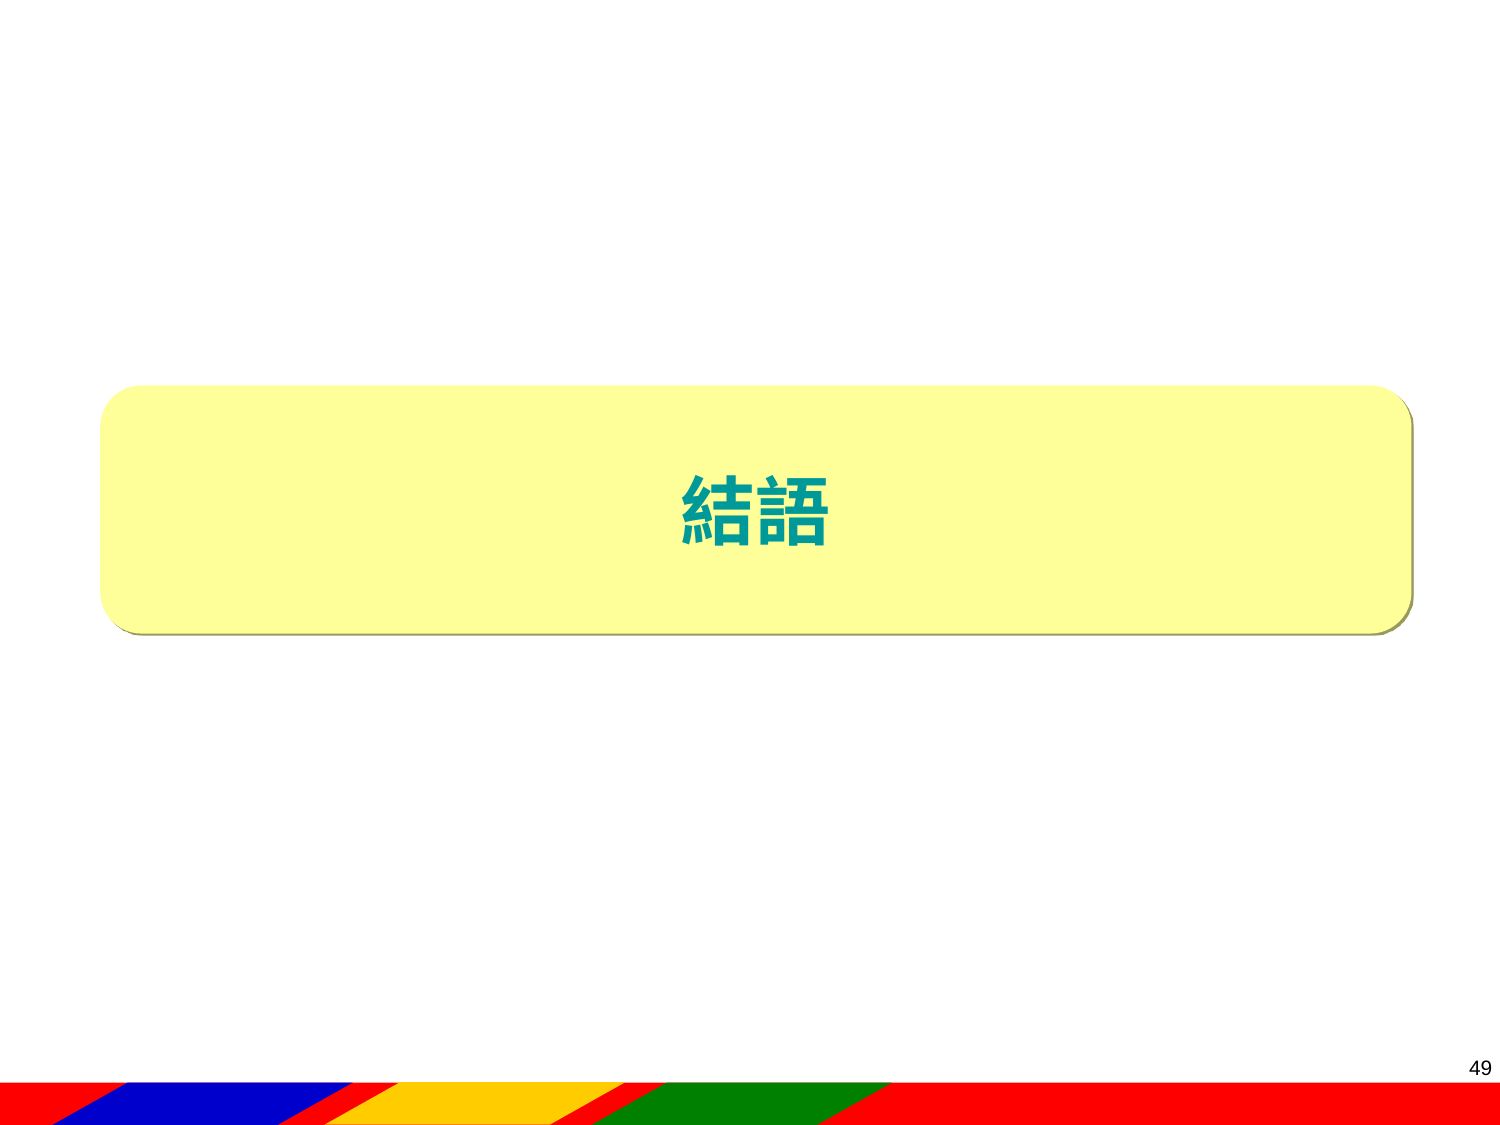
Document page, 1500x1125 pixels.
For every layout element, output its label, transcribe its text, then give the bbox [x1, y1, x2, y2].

text_box <編號> [1268, 1047, 1500, 1123]
text_box 結語 [100, 385, 1412, 634]
